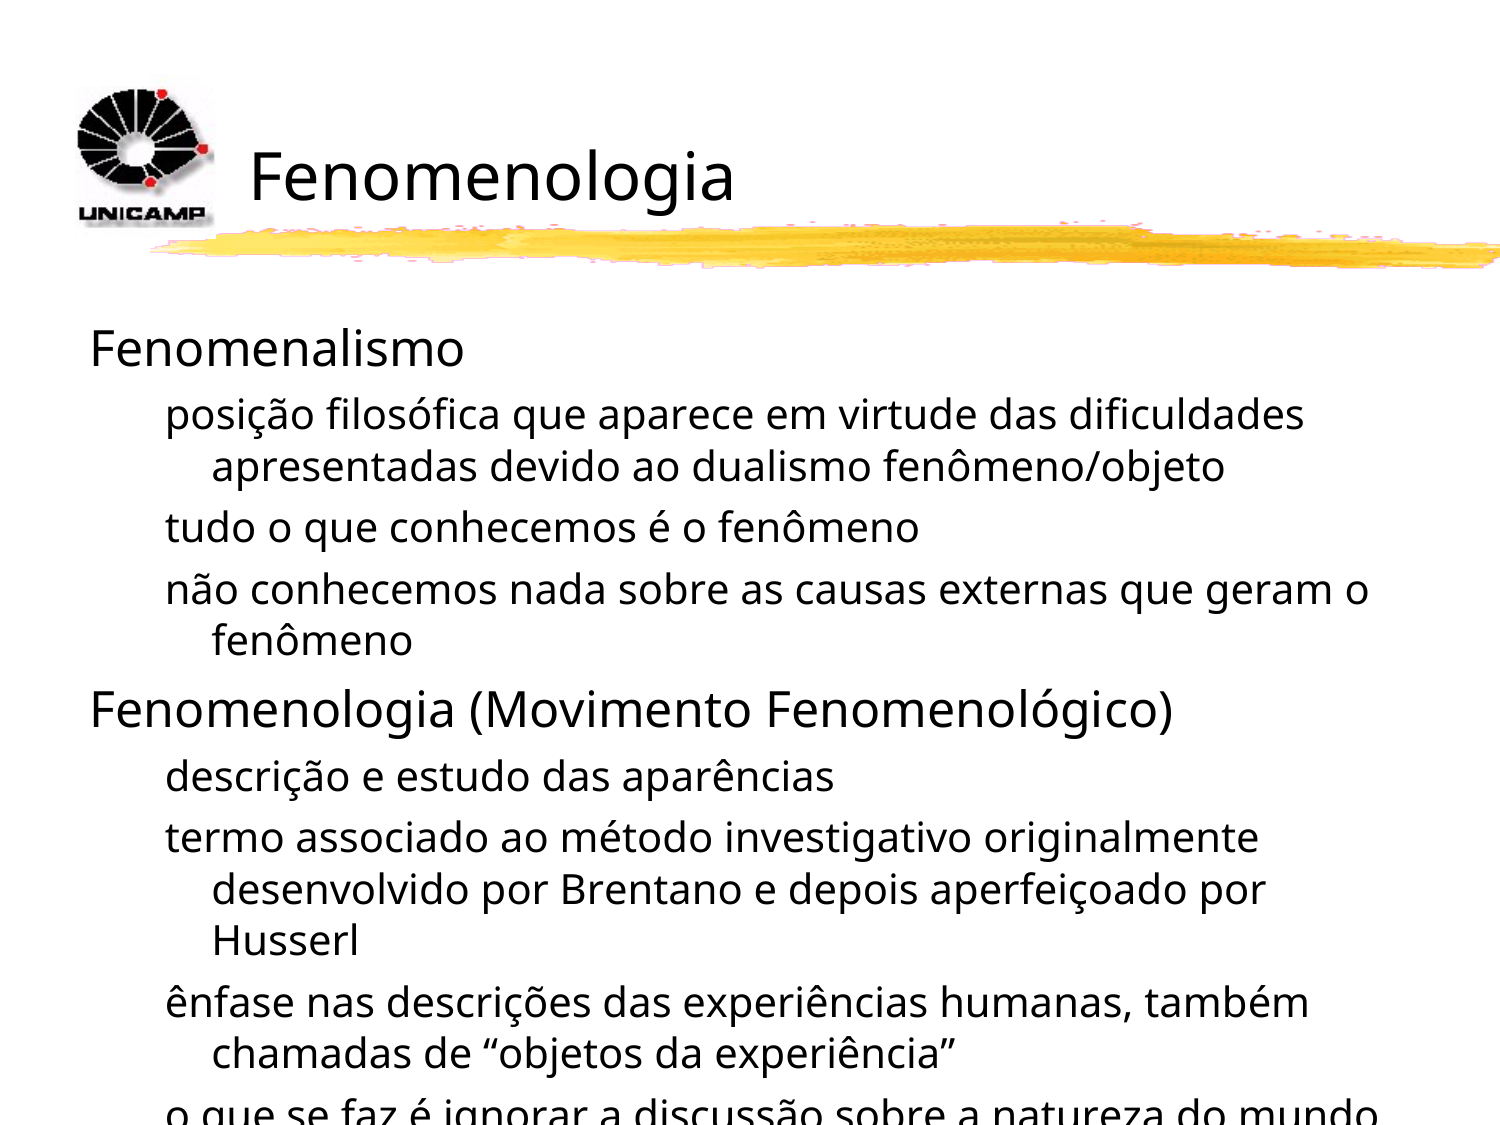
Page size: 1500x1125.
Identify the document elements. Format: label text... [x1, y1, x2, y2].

list Fenomenalismo posição filosófica que aparece em virtude das dificuldades apresentadas devido ao dualismo fenômeno/objeto tudo o que conhecemos é o fenômeno não conhecemos nada sobre as causas externas que geram o fenômeno Fenomenologia (Movimento Fenomenológico) descrição e estudo das aparências termo associado ao método investigativo originalmente desenvolvido por Brentano e depois aperfeiçoado por Husserl ênfase nas descrições das experiências humanas, também chamadas de “objetos da experiência” o que se faz é ignorar a discussão sobre a natureza do mundo externo, e focalizar os estudos sobre a idéia de fenômeno [74, 309, 1417, 1018]
picture [75, 74, 1500, 279]
title Fenomenologia [233, 37, 1434, 225]
